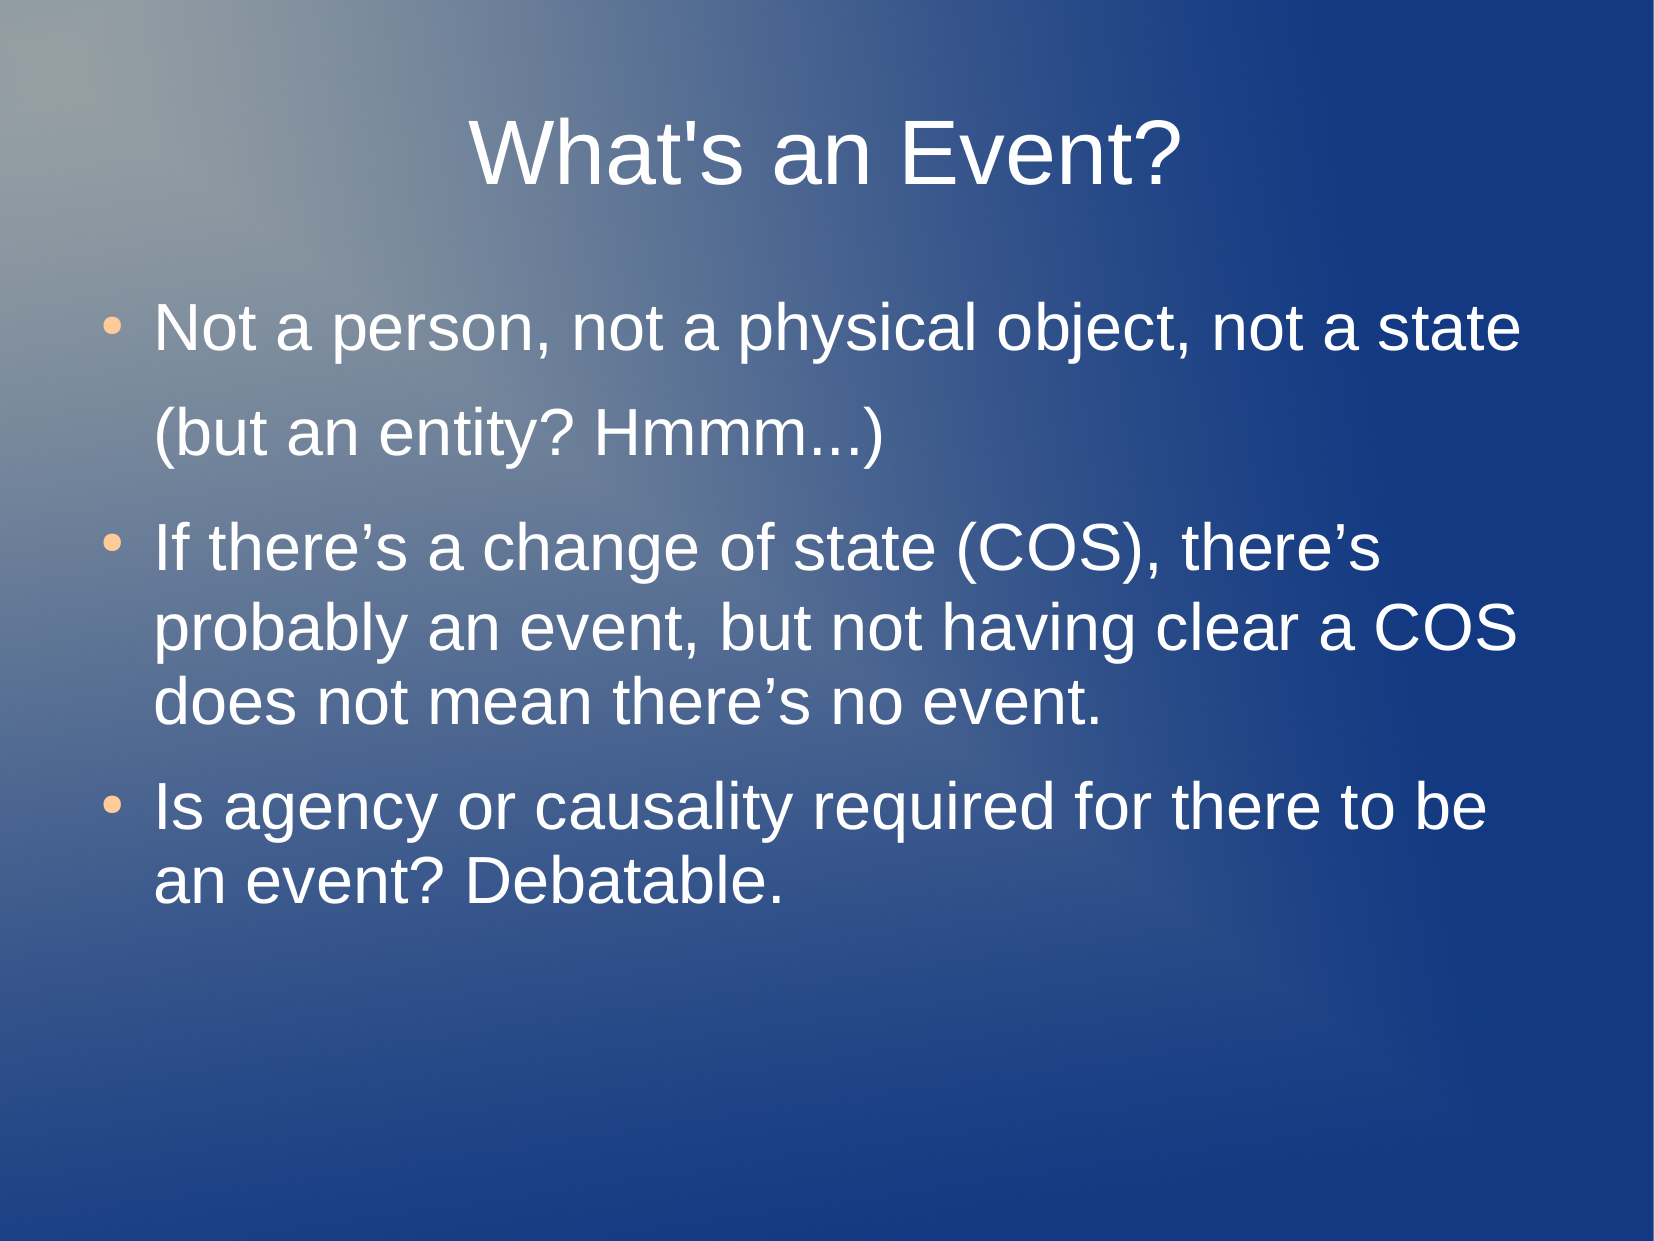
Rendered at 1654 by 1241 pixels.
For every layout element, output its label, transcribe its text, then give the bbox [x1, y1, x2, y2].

picture [0, 0, 1654, 1241]
title What's an Event? [82, 49, 1571, 257]
list Not a person, not a physical object, not a state (but an entity? Hmmm...) ﻿If there’s a change of state (COS), there’s probably an event, but not having clear a COS does not mean there’s no event. Is agency or causality required for there to be an event? Debatable. [82, 290, 1571, 1222]
